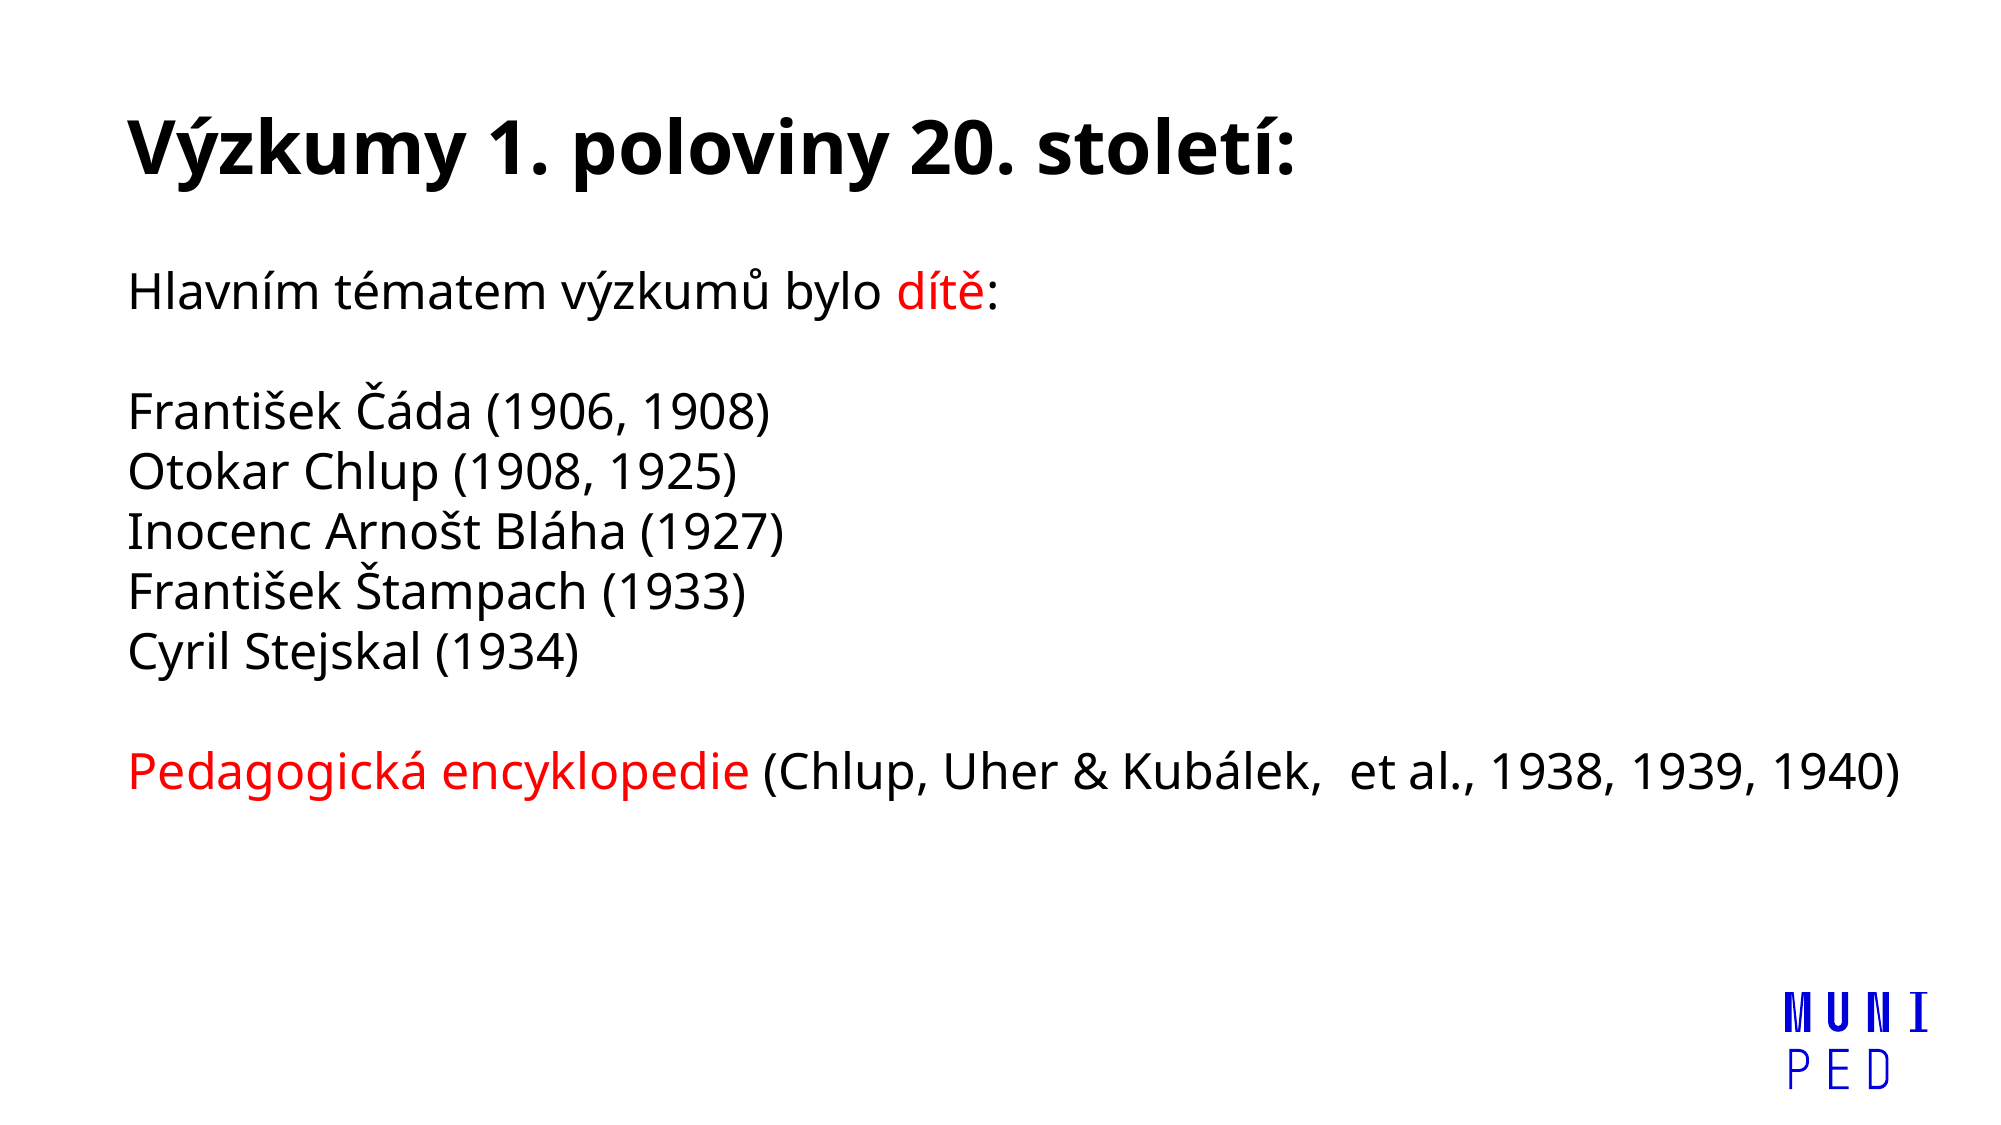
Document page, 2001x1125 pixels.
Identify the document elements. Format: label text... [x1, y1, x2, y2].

text_box Výzkumy 1. poloviny 20. století: Hlavním tématem výzkumů bylo dítě: František Čáda (1906, 1908) Otokar Chlup (1908, 1925) Inocenc Arnošt Bláha (1927) František Štampach (1933) Cyril Stejskal (1934) Pedagogická encyklopedie (Chlup, Uher & Kubálek, et al., 1938, 1939, 1940) [112, 41, 1924, 1093]
